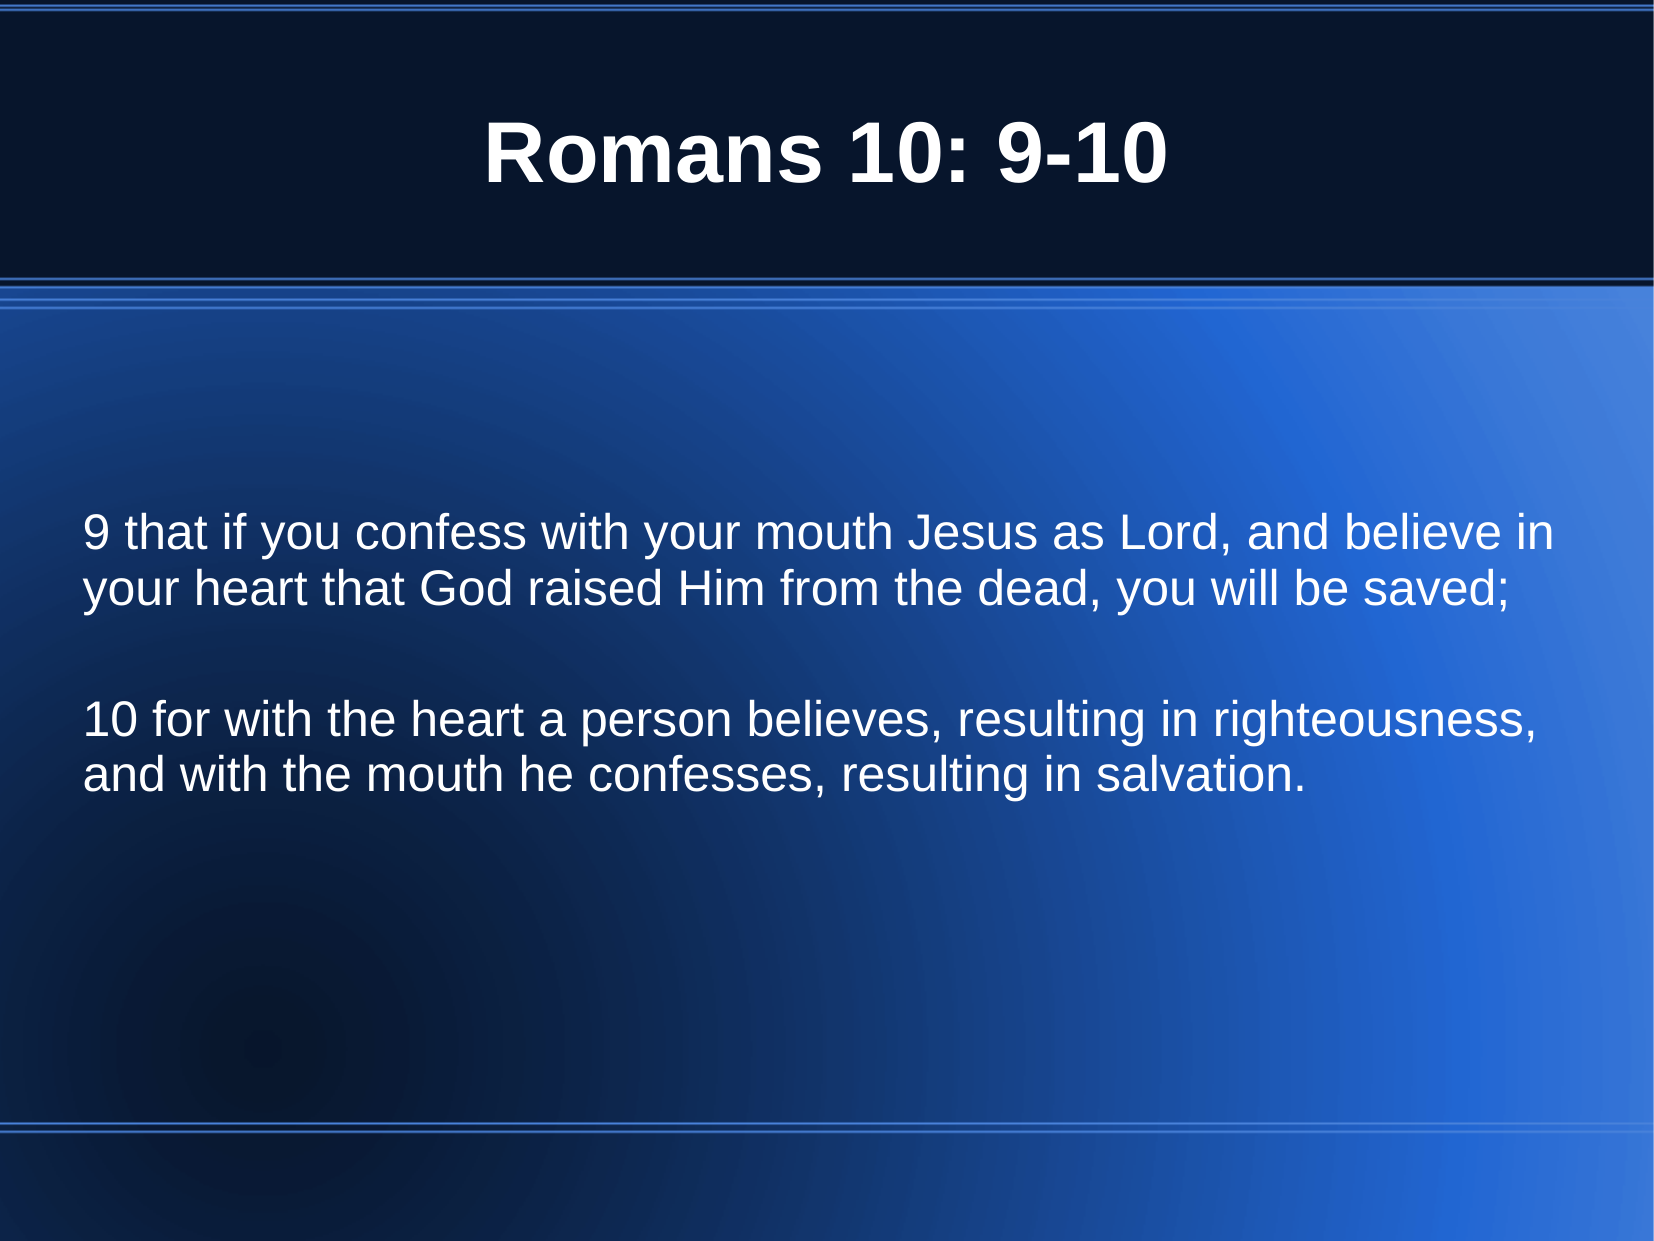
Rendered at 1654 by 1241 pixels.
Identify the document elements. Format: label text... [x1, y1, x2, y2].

subtitle 9 that if you confess with your mouth Jesus as Lord, and believe in your heart that God raised Him from the dead, you will be saved; 10 for with the heart a person believes, resulting in righteousness, and with the mouth he confesses, resulting in salvation. [82, 355, 1571, 1157]
title Romans 10: 9-10 [82, 49, 1571, 257]
picture [0, 0, 1654, 1241]
